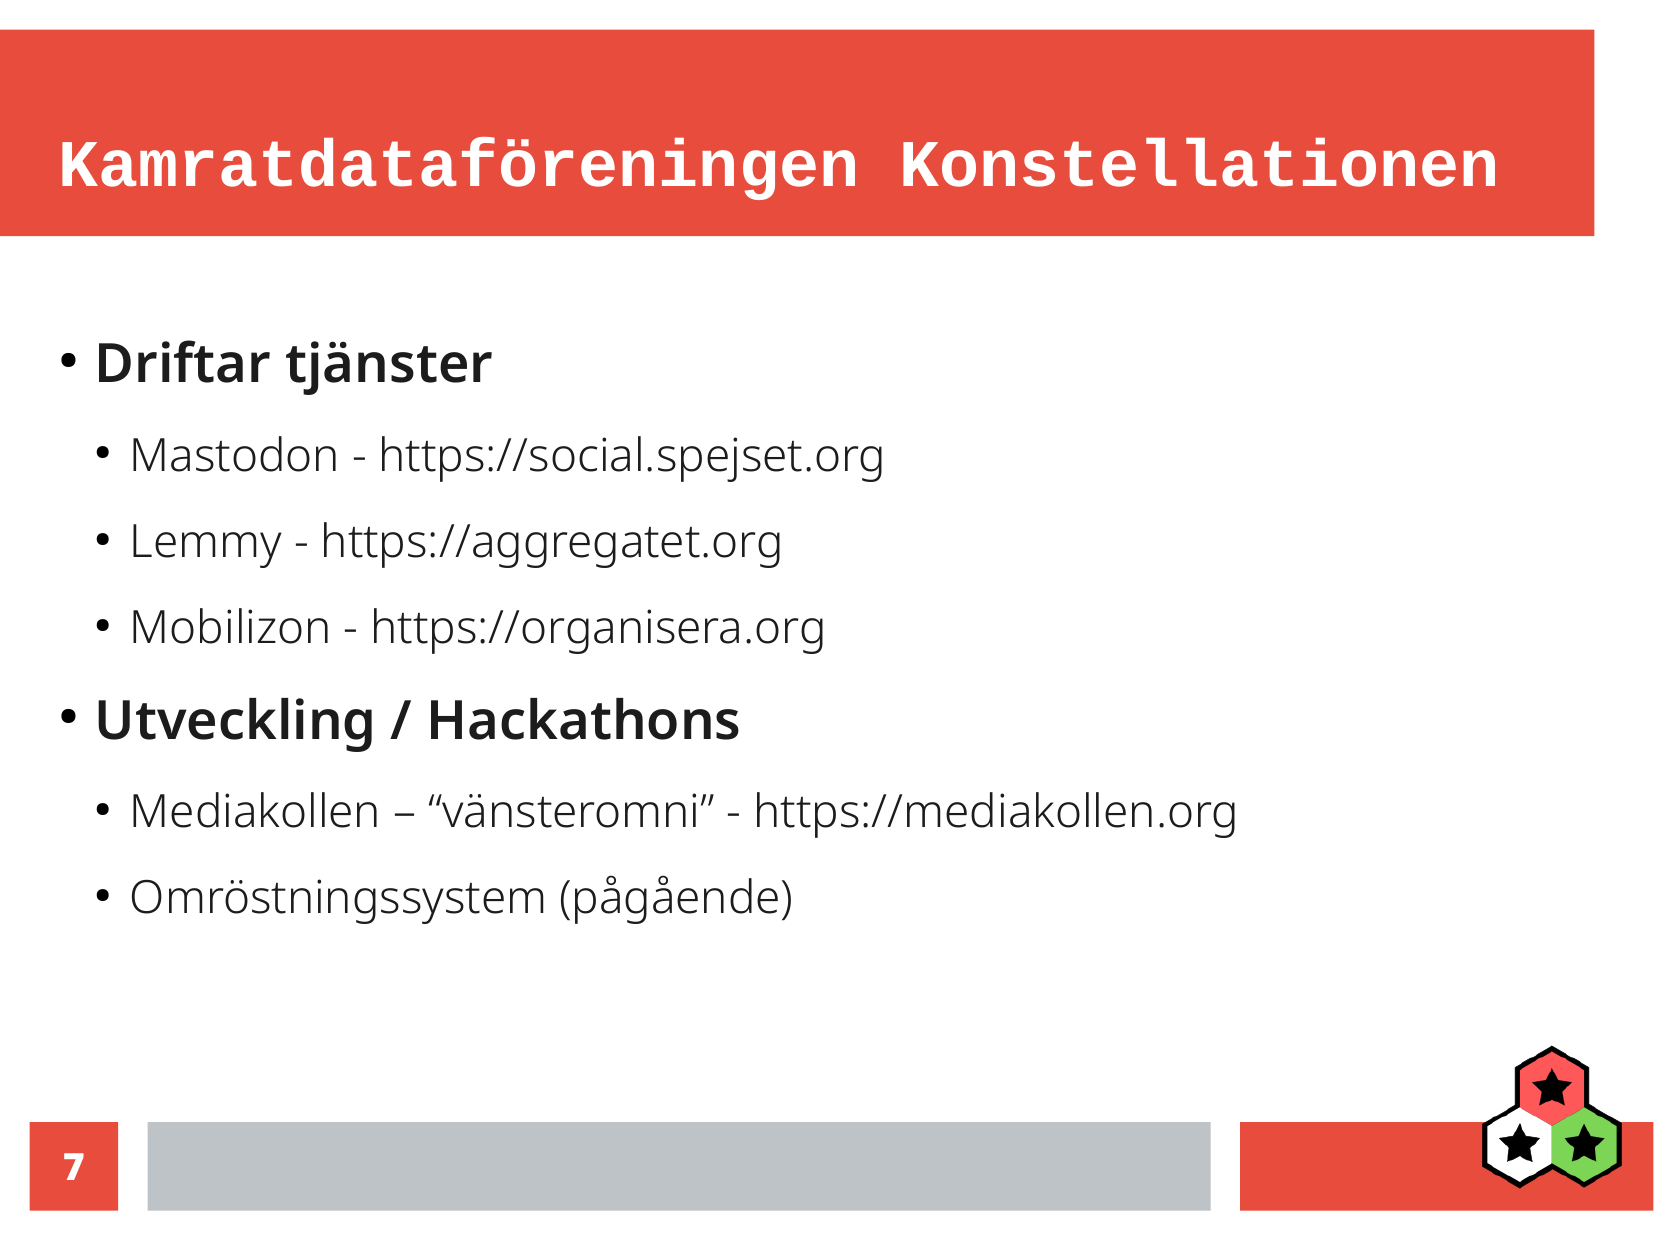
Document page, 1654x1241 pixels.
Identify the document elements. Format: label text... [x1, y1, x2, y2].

picture [1463, 1028, 1640, 1205]
list Driftar tjänster Mastodon - https://social.spejset.org Lemmy - https://aggregatet.org Mobilizon - https://organisera.org Utveckling / Hackathons Mediakollen – “vänsteromni” - https://mediakollen.org Omröstningssystem (pågående) [59, 324, 1565, 1093]
title Kamratdataföreningen Konstellationen [59, 59, 1595, 207]
